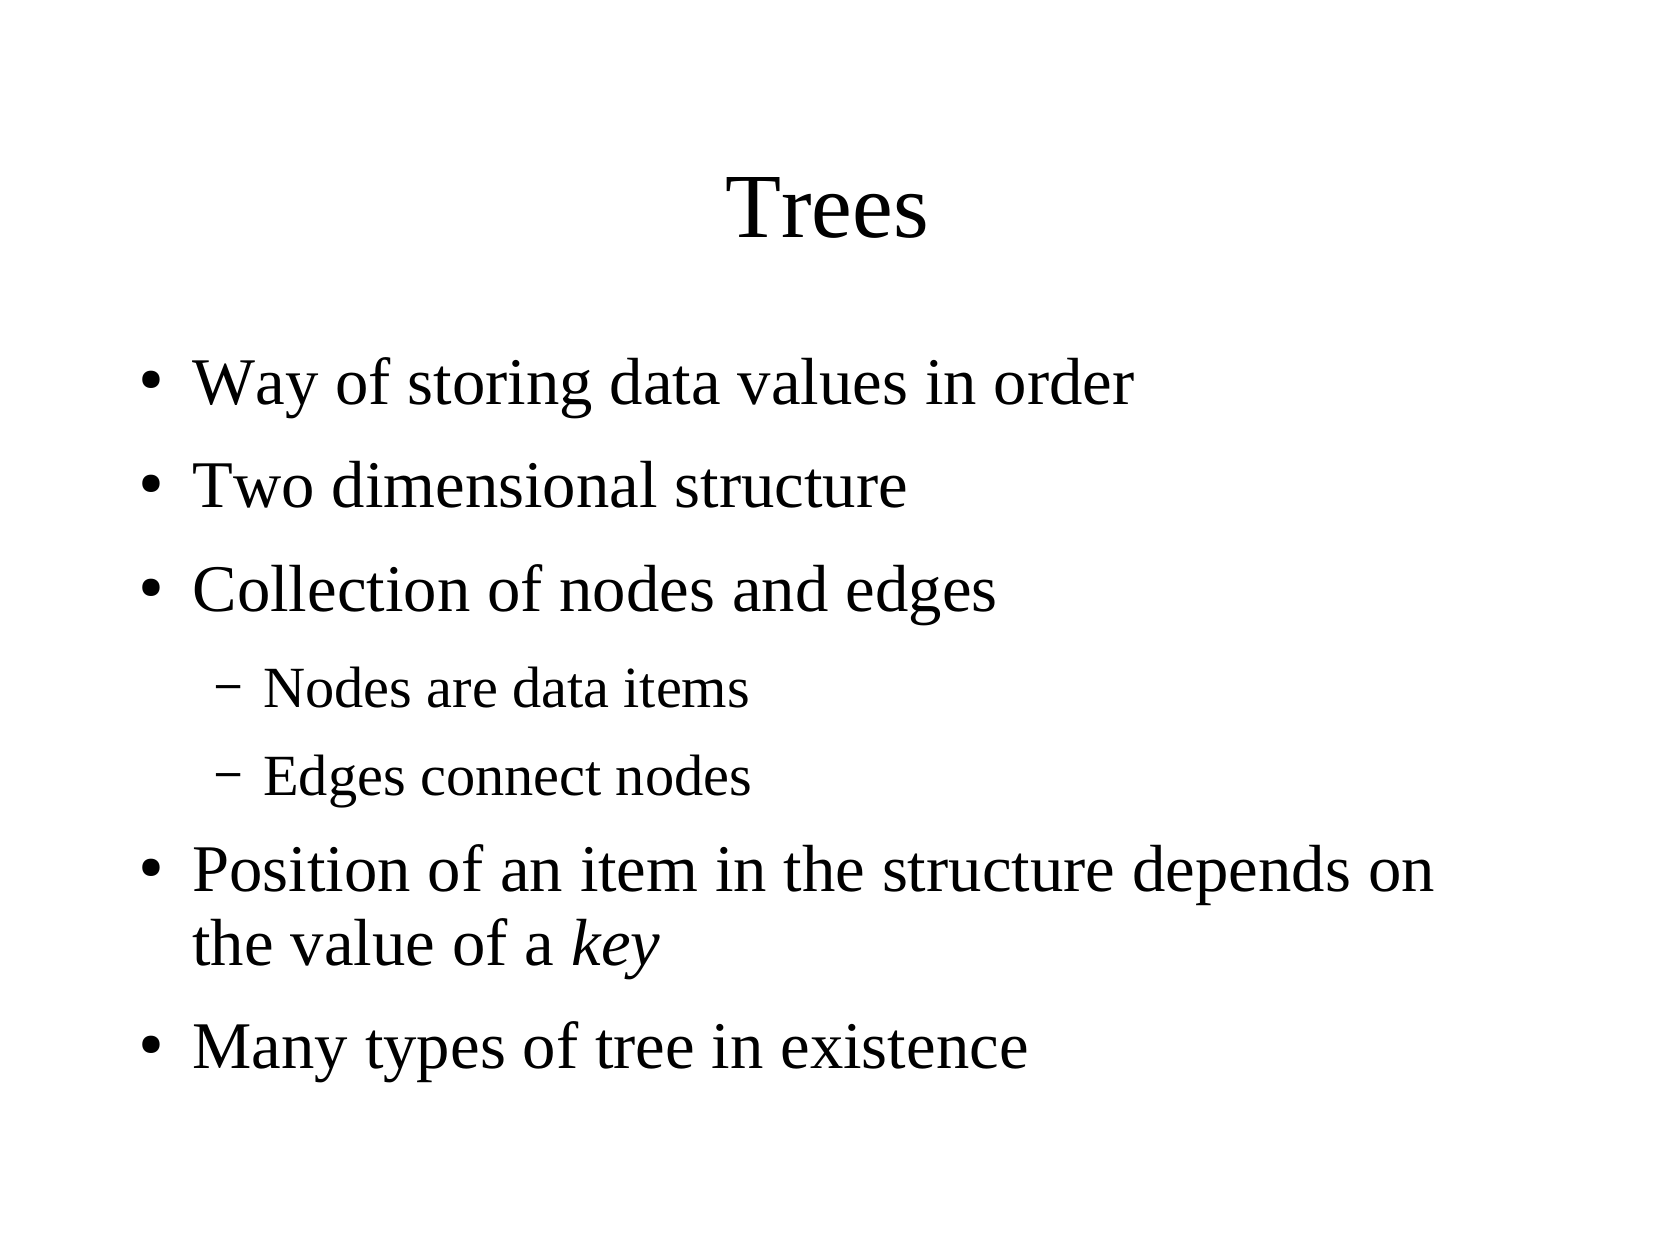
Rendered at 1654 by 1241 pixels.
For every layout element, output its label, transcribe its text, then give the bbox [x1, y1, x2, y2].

list Way of storing data values in order Two dimensional structure Collection of nodes and edges Nodes are data items Edges connect nodes Position of an item in the structure depends on the value of a key Many types of tree in existence [121, 344, 1534, 1127]
title Trees [121, 102, 1534, 311]
